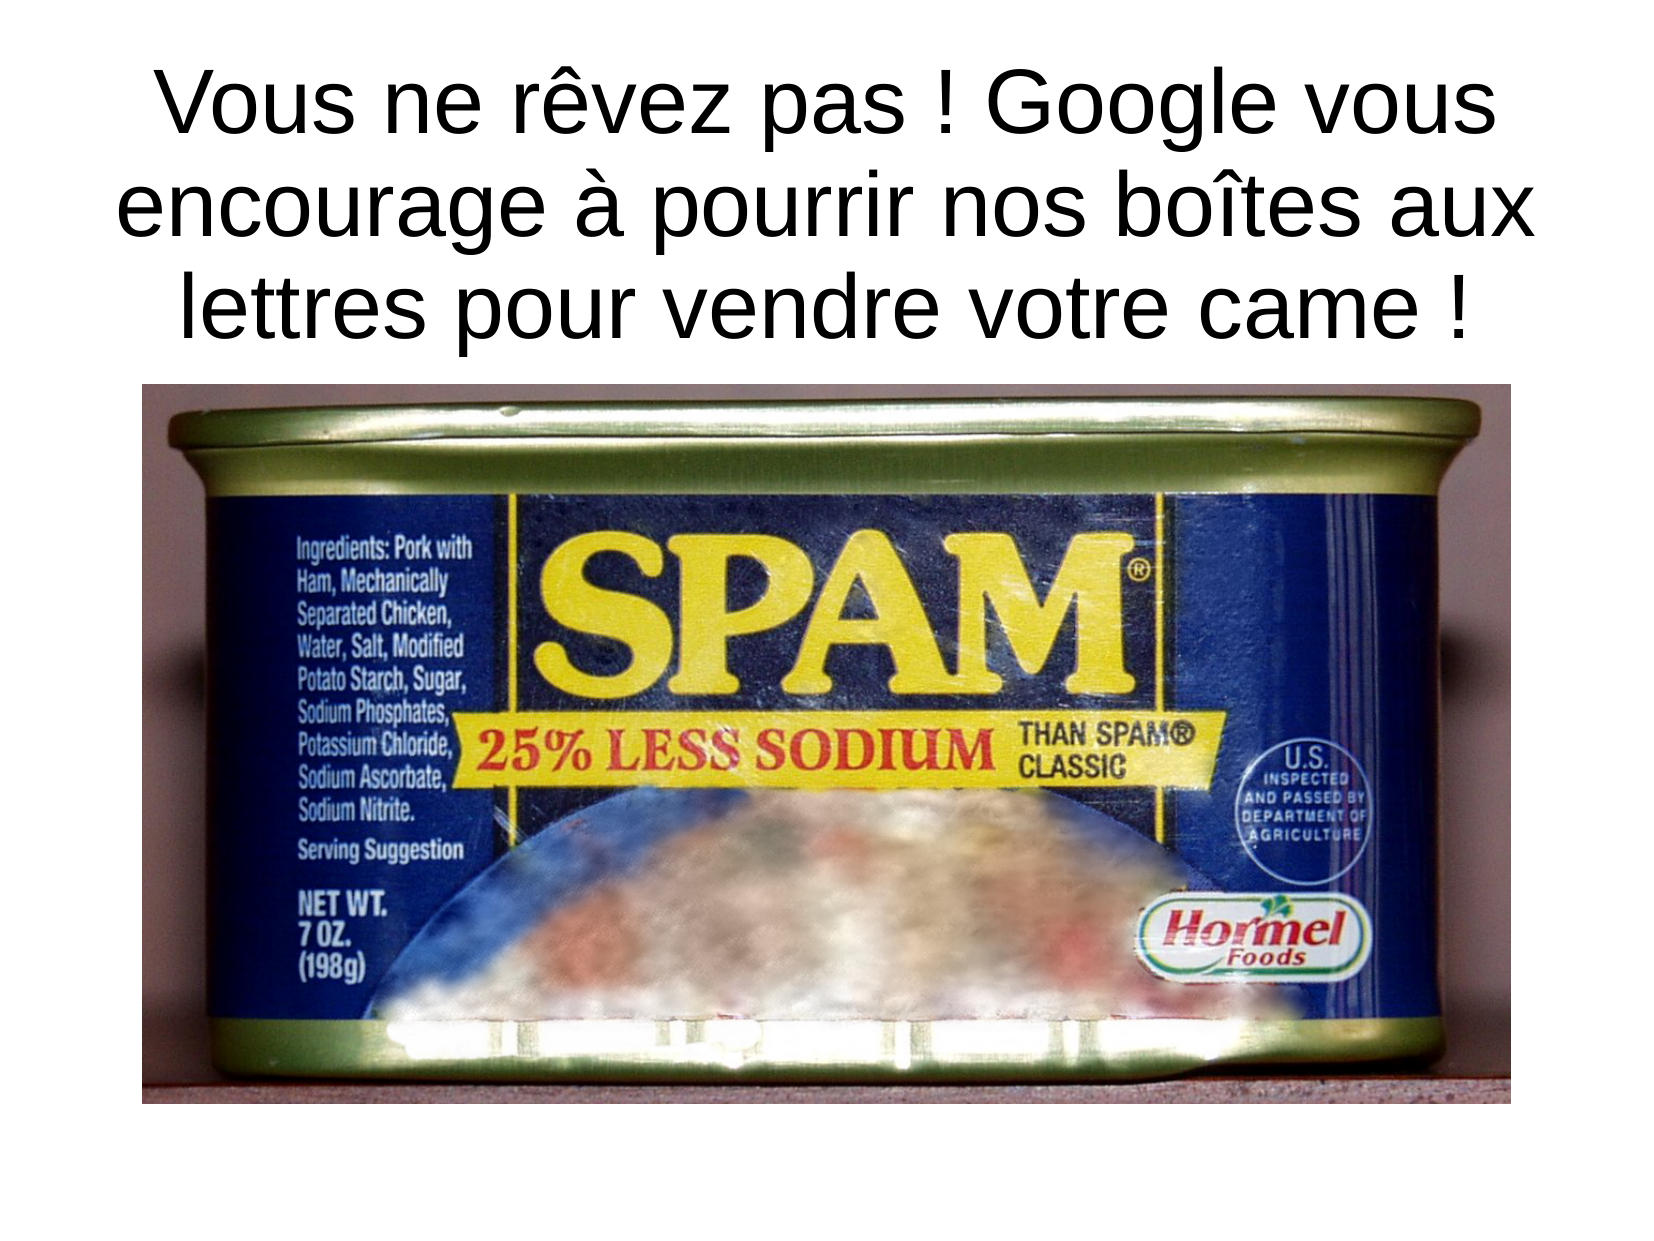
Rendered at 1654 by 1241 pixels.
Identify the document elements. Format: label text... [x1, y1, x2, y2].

title Vous ne rêvez pas ! Google vous encourage à pourrir nos boîtes aux lettres pour vendre votre came ! [82, 0, 1571, 359]
picture [142, 384, 1511, 1104]
